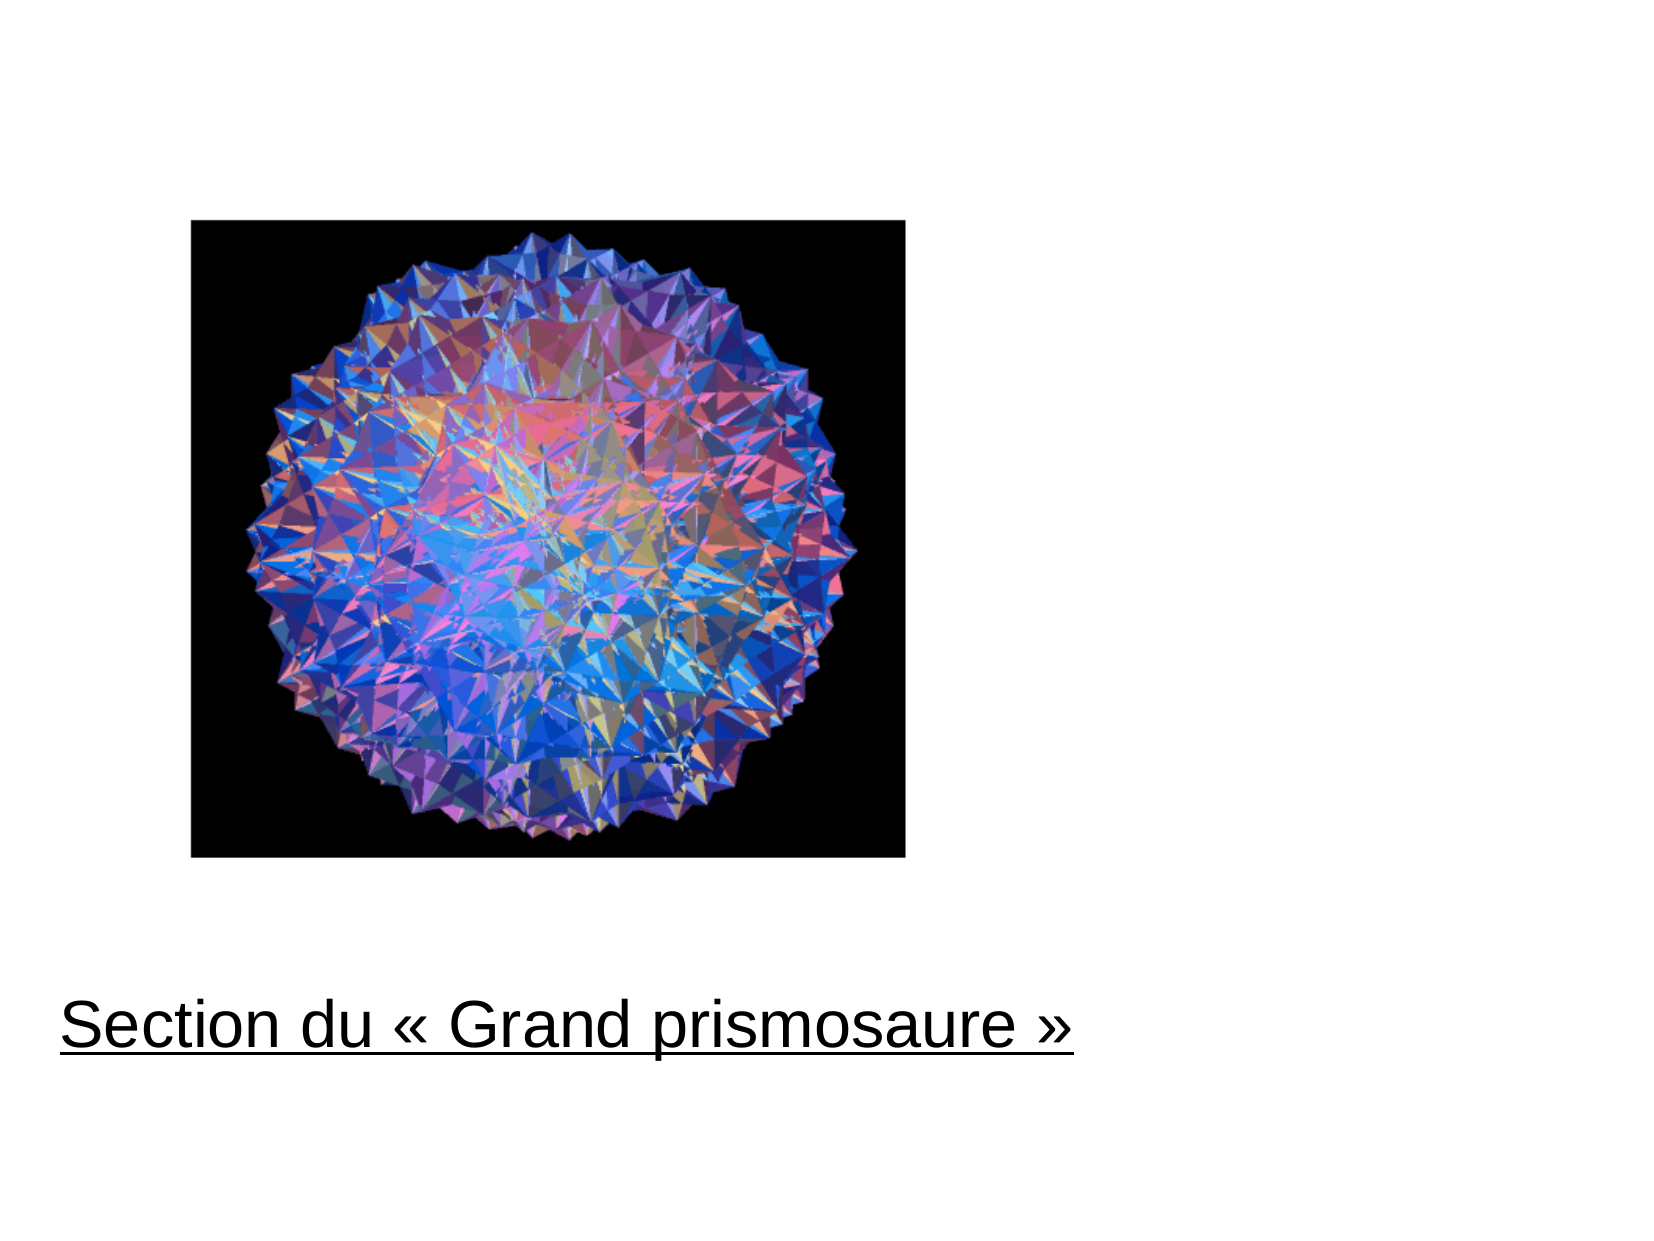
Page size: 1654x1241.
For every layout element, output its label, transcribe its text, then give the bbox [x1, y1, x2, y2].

picture [185, 211, 923, 869]
list Section du « Grand prismosaure » [41, 987, 1075, 1137]
